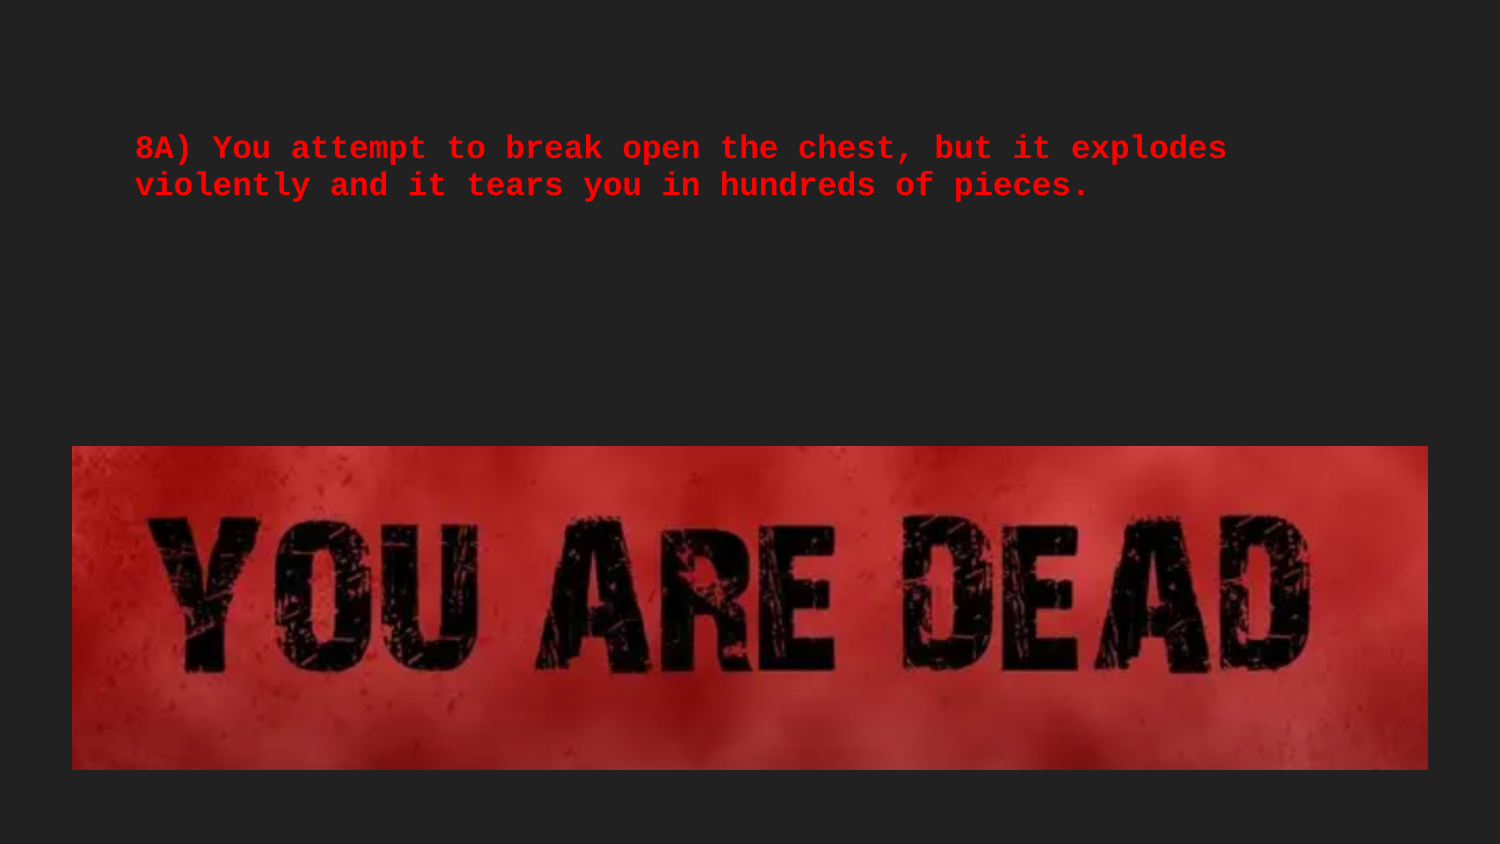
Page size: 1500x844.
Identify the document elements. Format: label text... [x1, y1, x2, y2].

title 8A) You attempt to break open the chest, but it explodes violently and it tears you in hundreds of pieces. [119, 116, 1401, 410]
picture [72, 446, 1428, 770]
